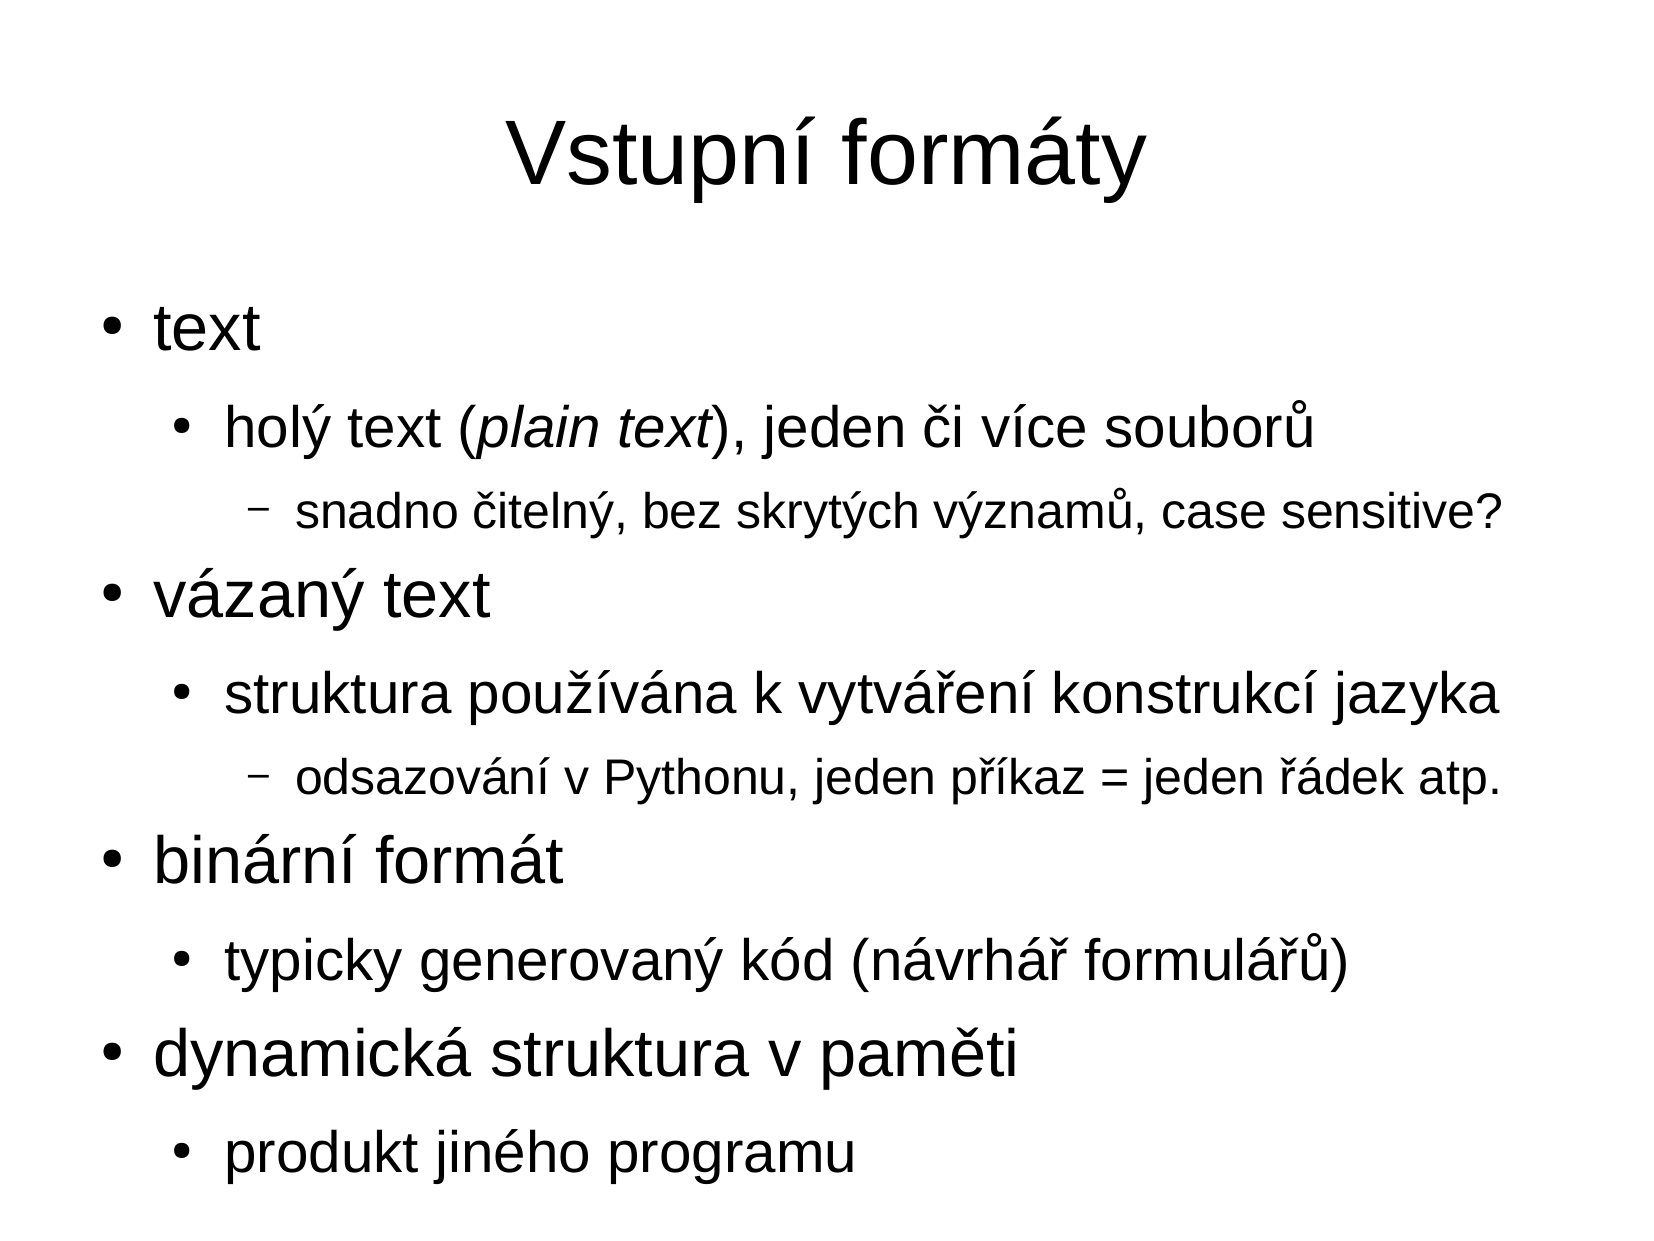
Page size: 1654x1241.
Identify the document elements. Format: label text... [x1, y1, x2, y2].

list text holý text (plain text), jeden či více souborů snadno čitelný, bez skrytých významů, case sensitive? vázaný text struktura používána k vytváření konstrukcí jazyka odsazování v Pythonu, jeden příkaz = jeden řádek atp. binární formát typicky generovaný kód (návrhář formulářů) dynamická struktura v paměti produkt jiného programu [82, 290, 1571, 1186]
title Vstupní formáty [82, 56, 1571, 250]
